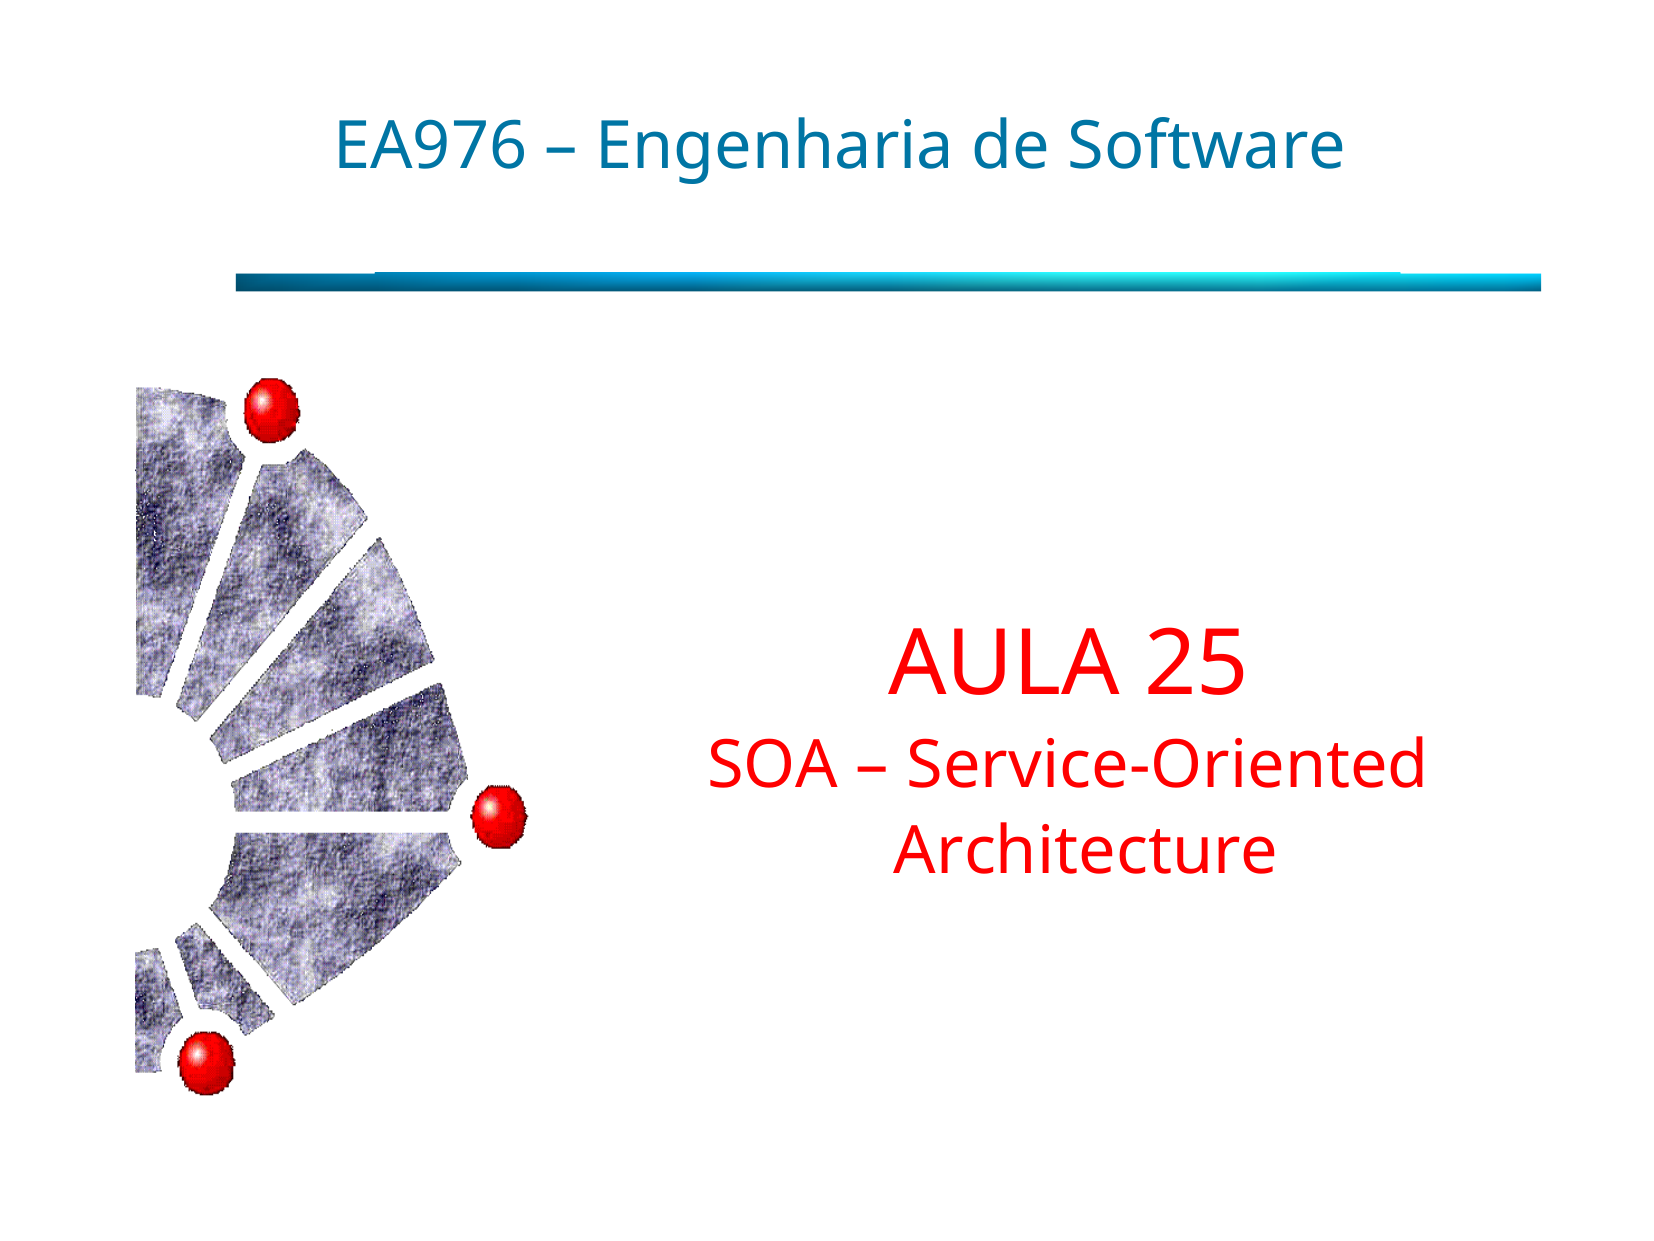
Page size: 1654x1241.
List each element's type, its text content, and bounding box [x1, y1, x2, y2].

picture [125, 272, 1654, 295]
chart [135, 324, 562, 1112]
subtitle AULA 25 SOA – Service-Oriented Architecture [561, 308, 1541, 1182]
title EA976 – Engenharia de Software [61, 35, 1620, 250]
